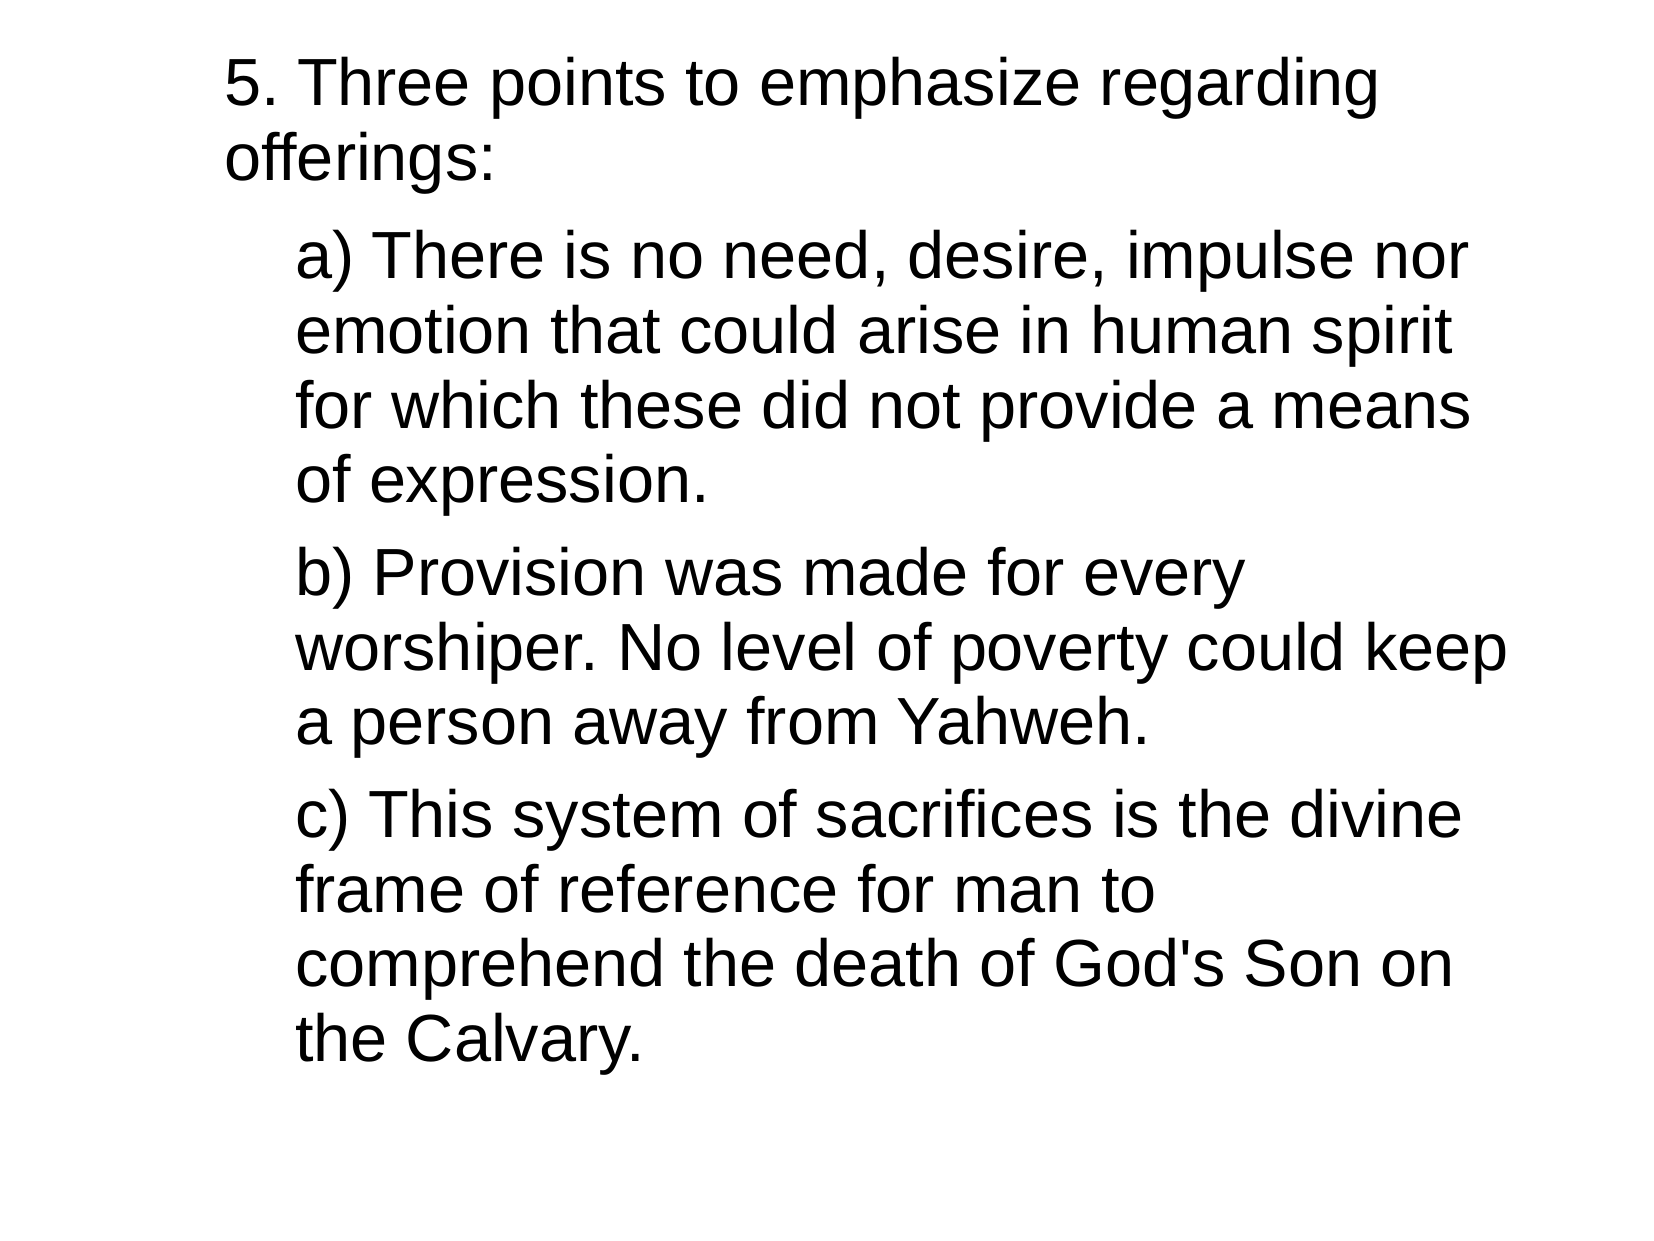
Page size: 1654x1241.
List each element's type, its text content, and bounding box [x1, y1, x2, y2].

list 5. Three points to emphasize regarding offerings: a) There is no need, desire, impulse nor emotion that could arise in human spirit for which these did not provide a means of expression. b) Provision was made for every worshiper. No level of poverty could keep a person away from Yahweh. c) This system of sacrifices is the divine frame of reference for man to comprehend the death of God's Son on the Calvary. [82, 45, 1538, 1171]
